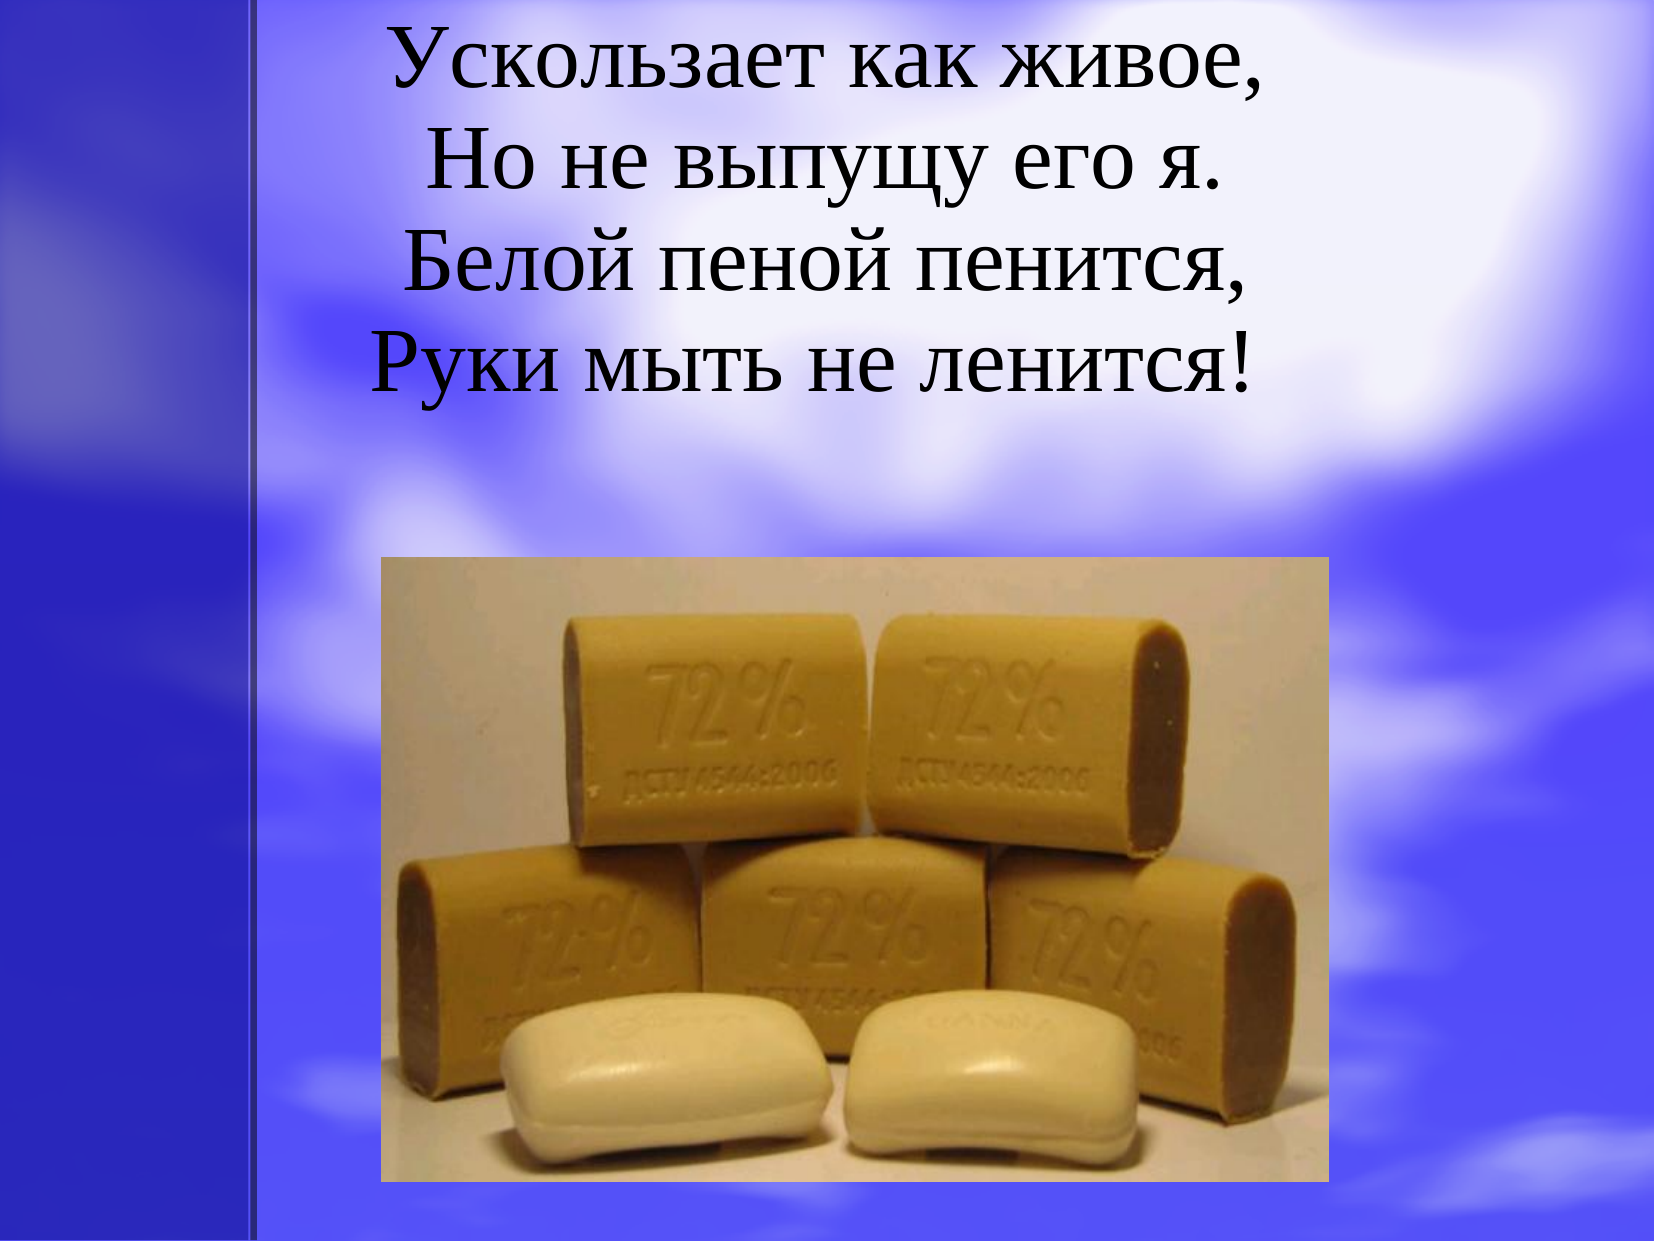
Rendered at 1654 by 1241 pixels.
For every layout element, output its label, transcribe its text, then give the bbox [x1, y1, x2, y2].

title Ускользает как живое, Но не выпущу его я. Белой пеной пенится, Руки мыть не ленится! [119, 5, 1533, 412]
picture [381, 557, 1329, 1182]
